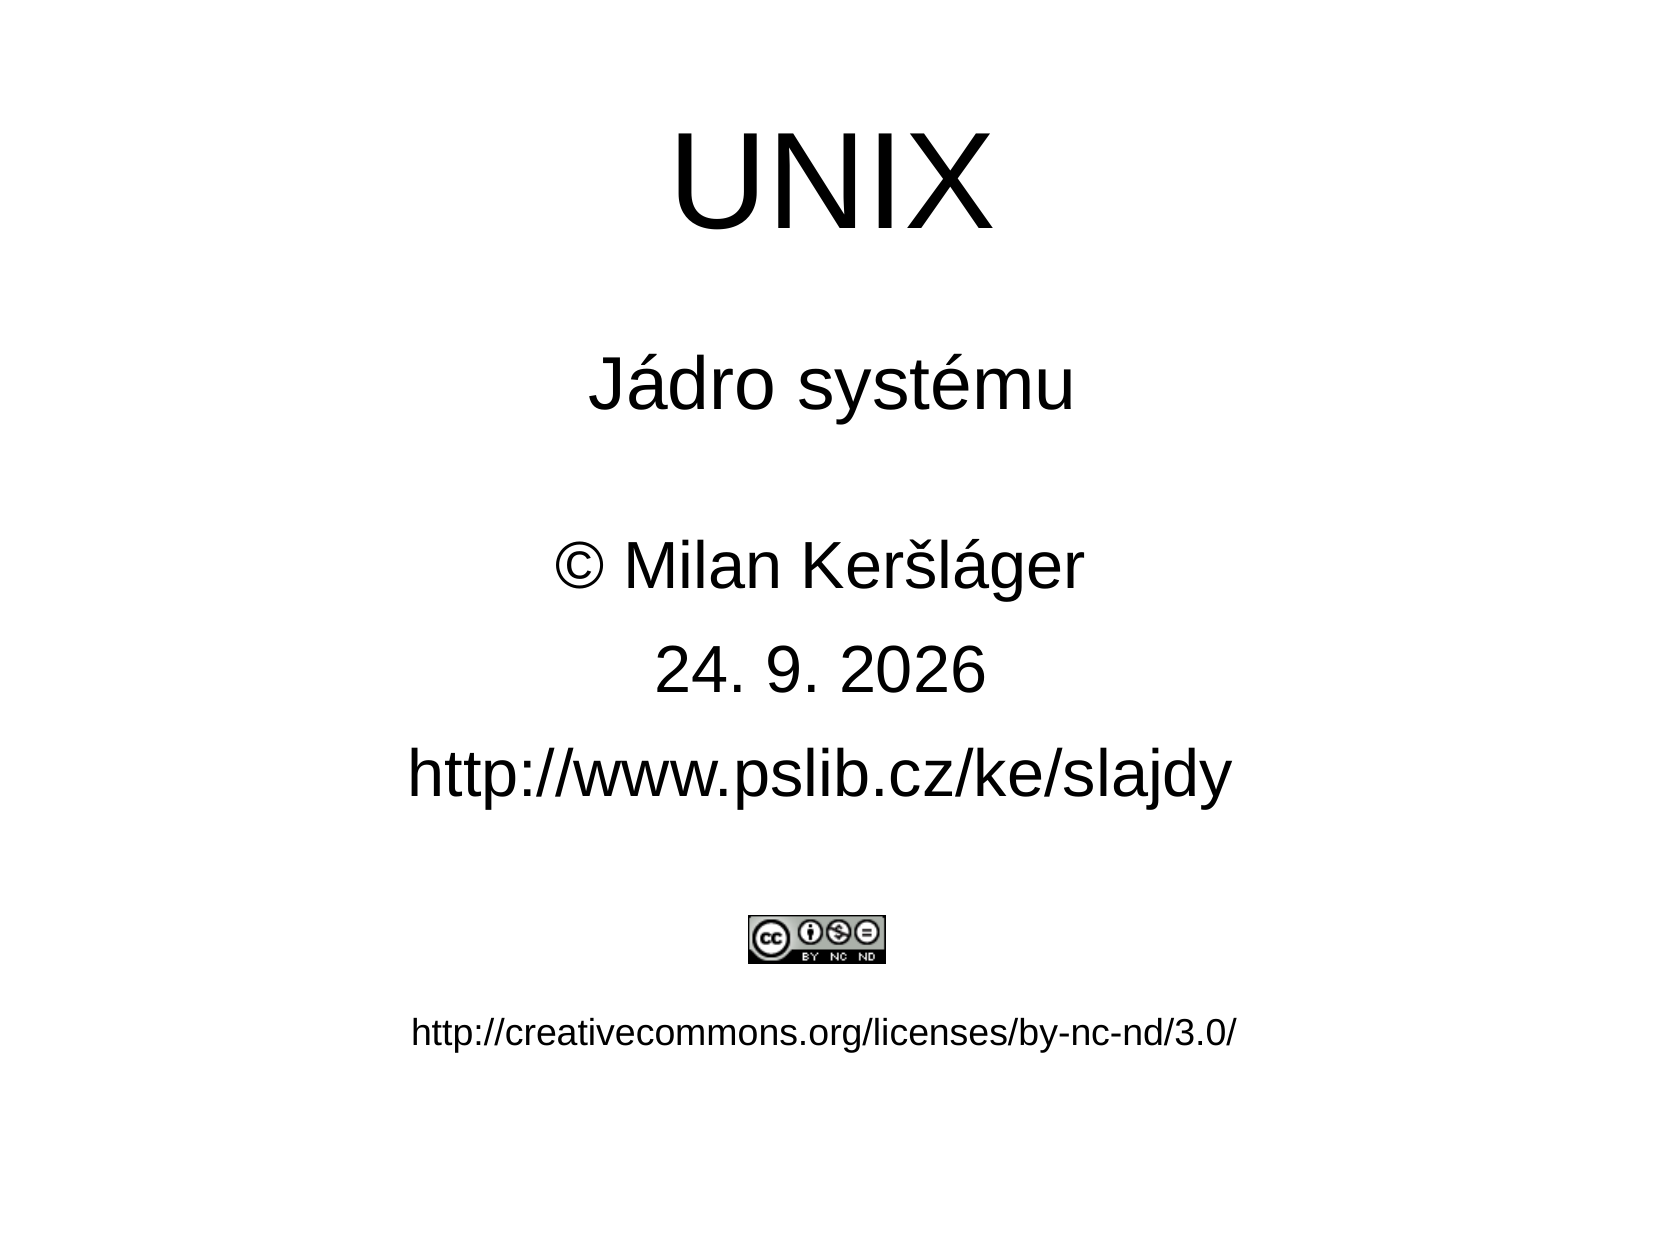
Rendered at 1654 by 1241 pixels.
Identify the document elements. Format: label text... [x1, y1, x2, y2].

picture [748, 915, 886, 964]
list © Milan Keršláger 30.4.2010 http://www.pslib.cz/ke/slajdy [76, 527, 1565, 916]
title UNIX Jádro systému [88, 50, 1577, 479]
text_box http://creativecommons.org/licenses/by-nc-nd/3.0/ [337, 1003, 1312, 1061]
